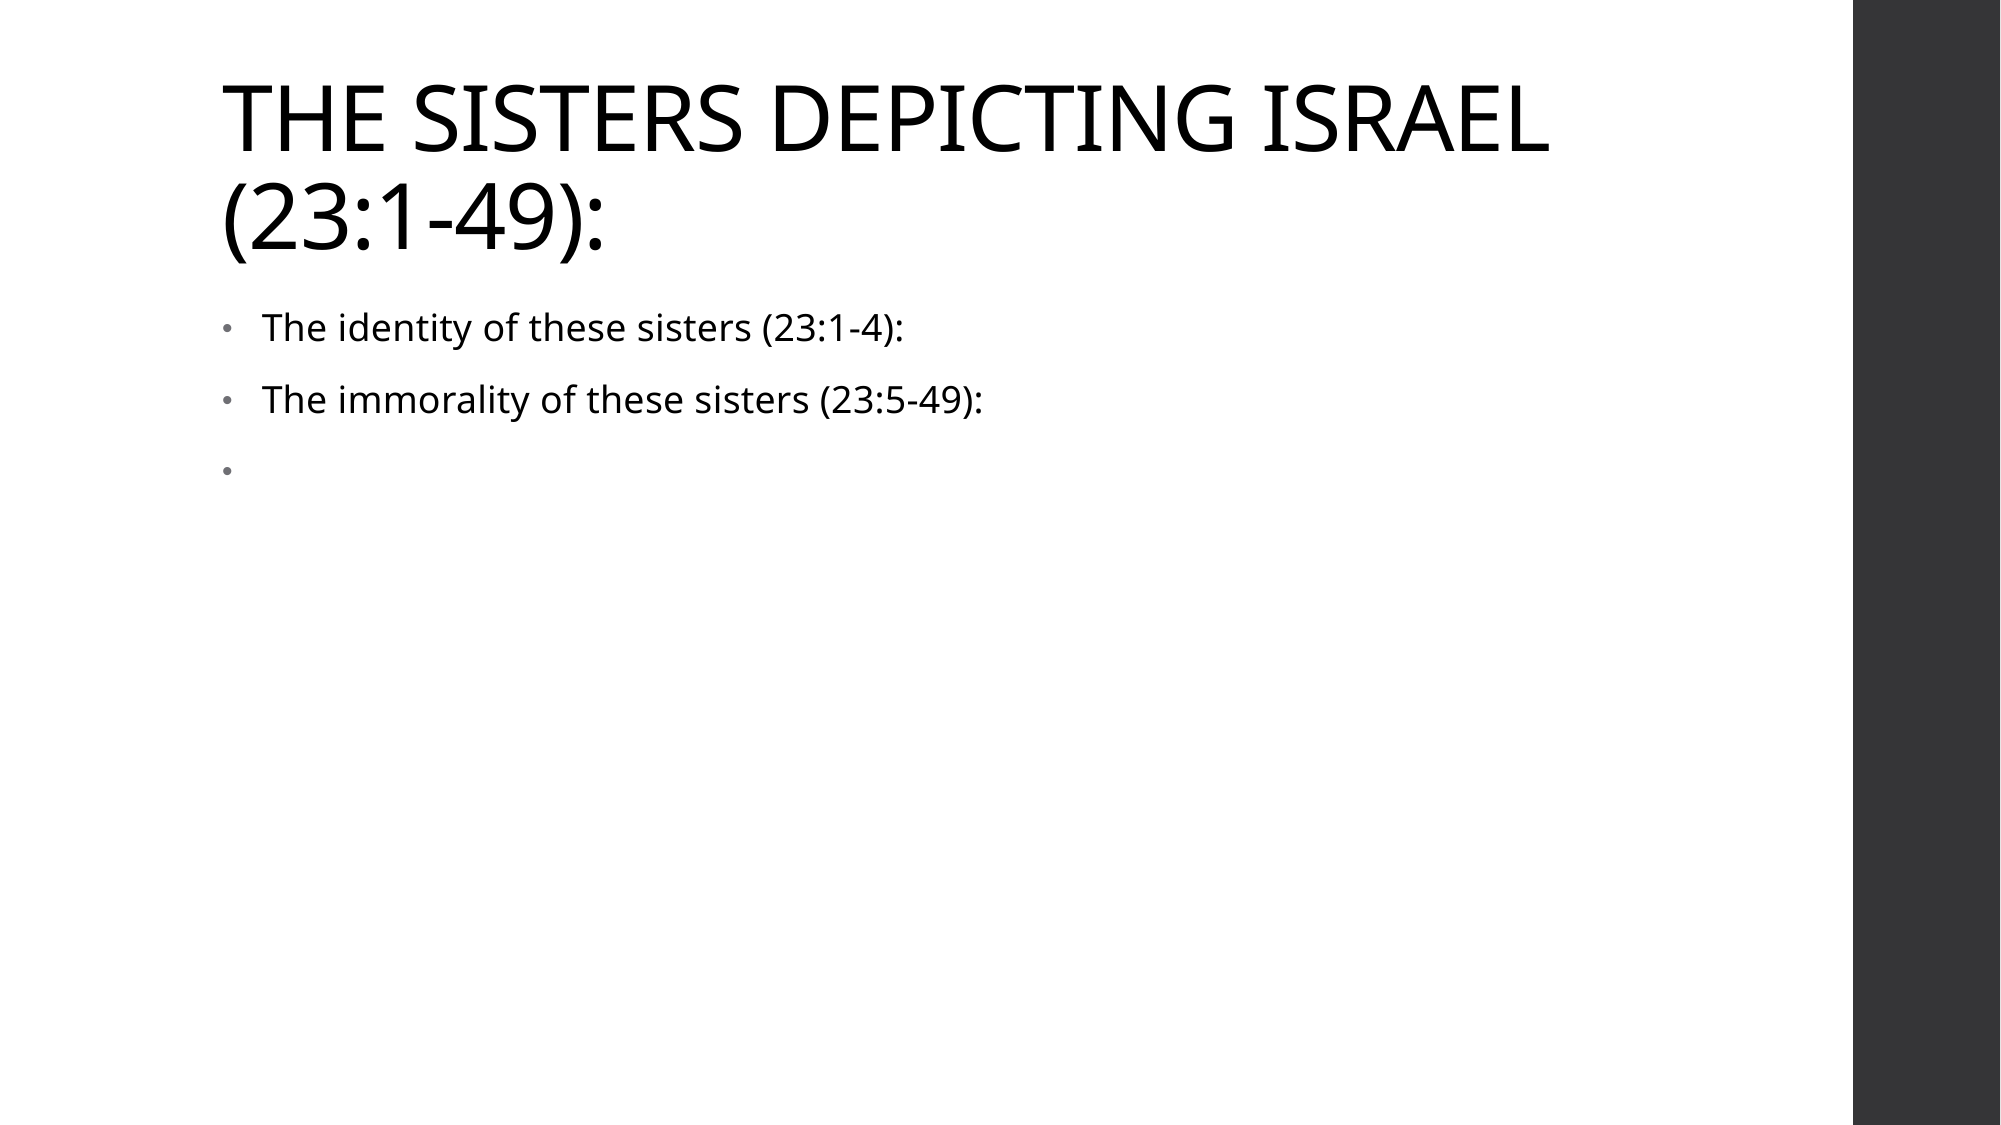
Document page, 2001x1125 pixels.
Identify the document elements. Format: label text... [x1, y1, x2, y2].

list The identity of these sisters (23:1-4): The immorality of these sisters (23:5-49): [206, 299, 1617, 1014]
title THE SISTERS DEPICTING ISRAEL (23:1-49): [206, 60, 1797, 278]
